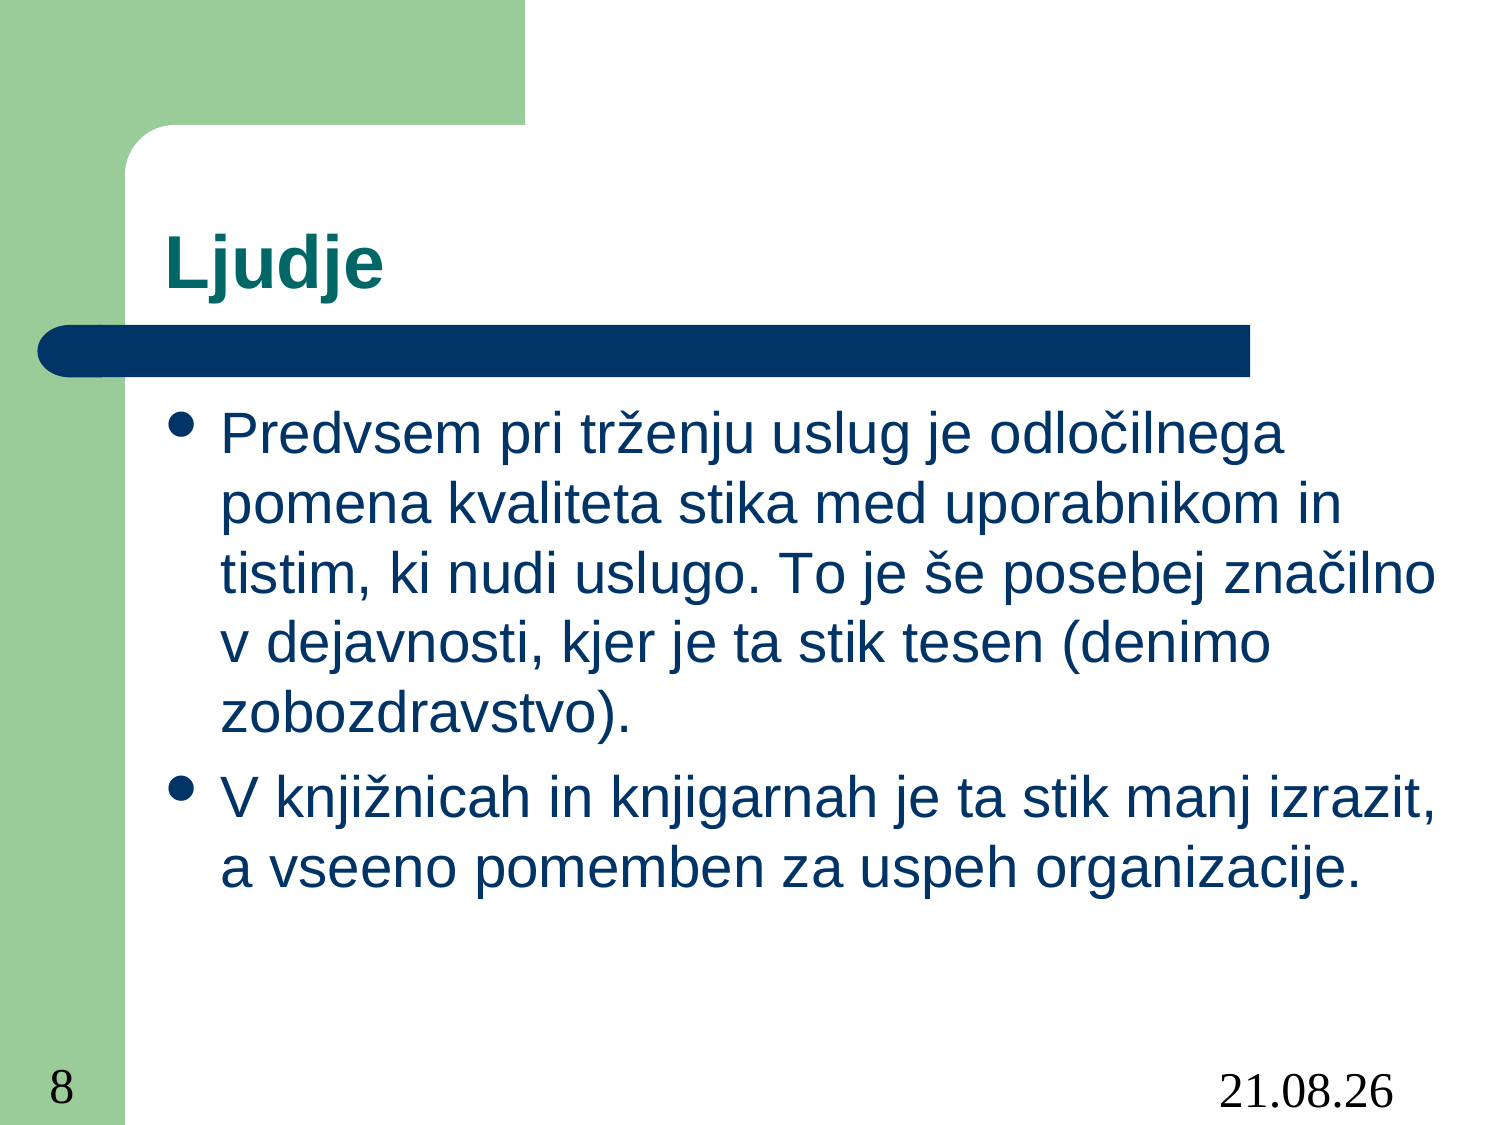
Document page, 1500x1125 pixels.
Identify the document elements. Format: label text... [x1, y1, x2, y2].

title Ljudje [149, 124, 1463, 313]
list Predvsem pri trženju uslug je odločilnega pomena kvaliteta stika med uporabnikom in tistim, ki nudi uslugo. To je še posebej značilno v dejavnosti, kjer je ta stik tesen (denimo zobozdravstvo). V knjižnicah in knjigarnah je ta stik manj izrazit, a vseeno pomemben za uspeh organizacije. [149, 387, 1463, 1000]
